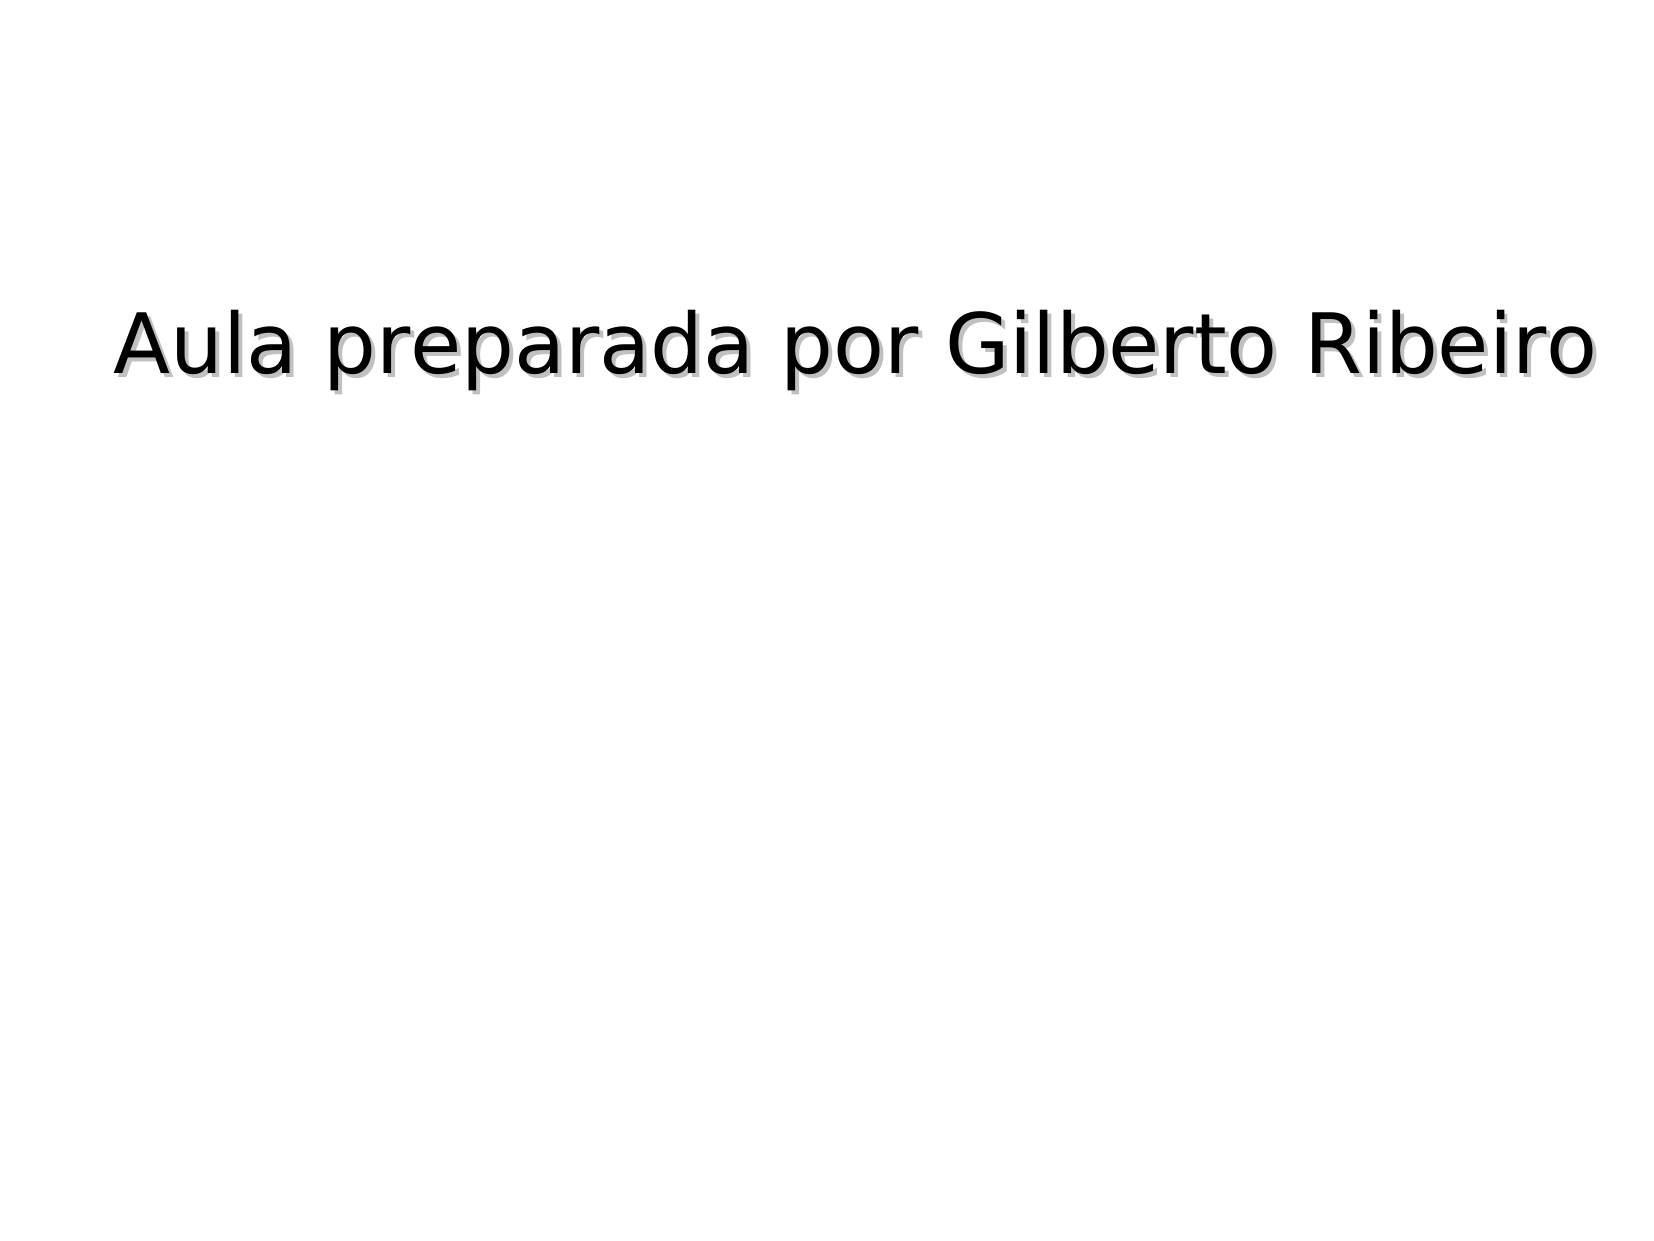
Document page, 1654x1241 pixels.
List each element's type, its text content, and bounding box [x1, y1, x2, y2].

title Aula preparada por Gilberto Ribeiro [88, 265, 1625, 424]
